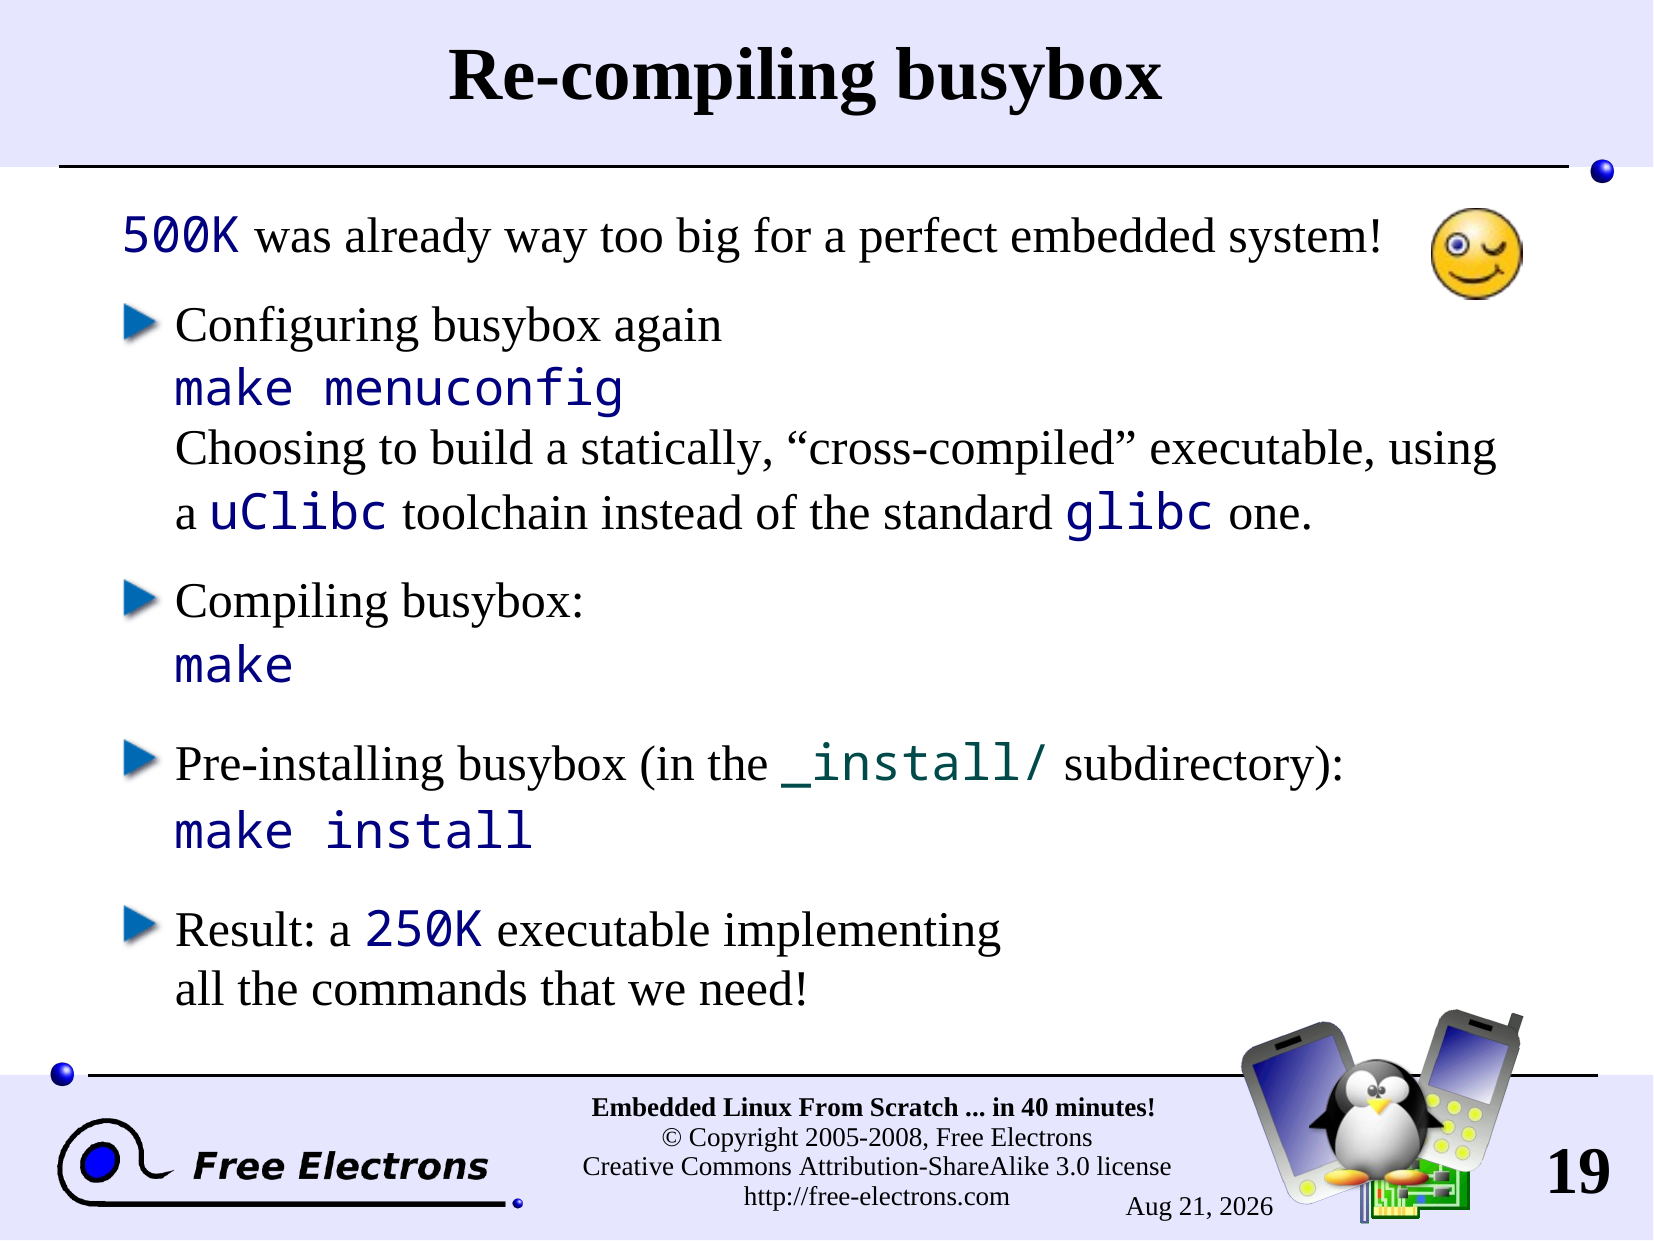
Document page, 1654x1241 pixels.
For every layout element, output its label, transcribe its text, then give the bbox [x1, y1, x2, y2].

title Re-compiling busybox [60, 18, 1551, 132]
picture [1431, 208, 1523, 301]
picture [1225, 1007, 1538, 1241]
list 500K was already way too big for a perfect embedded system! Configuring busybox again make menuconfig Choosing to build a statically, “cross-compiled” executable, using a uClibc toolchain instead of the standard glibc one. Compiling busybox: make Pre-installing busybox (in the _install/ subdirectory): make install Result: a 250K executable implementing all the commands that we need! [103, 198, 1516, 1049]
picture [50, 1107, 527, 1216]
